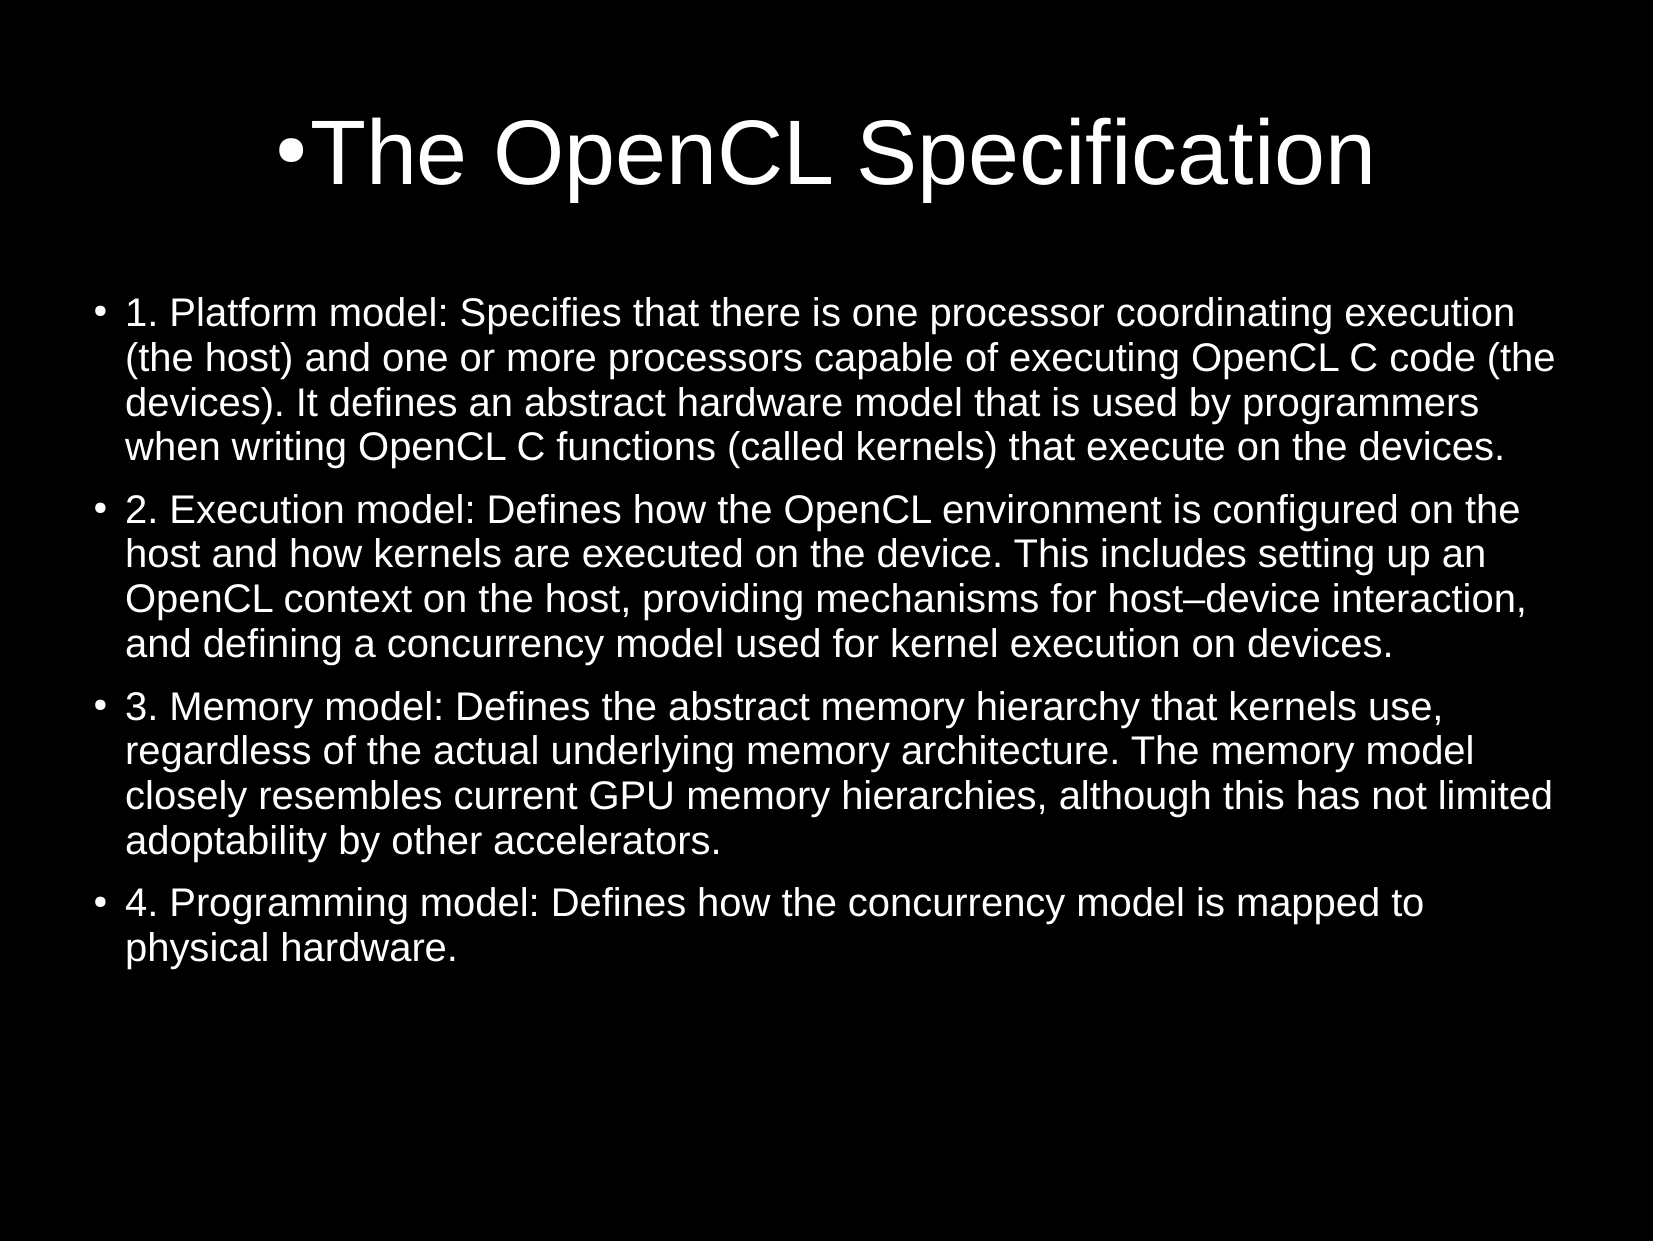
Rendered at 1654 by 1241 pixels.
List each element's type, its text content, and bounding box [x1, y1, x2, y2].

title The OpenCL Specification [82, 49, 1571, 257]
list 1. Platform model: Specifies that there is one processor coordinating execution (the host) and one or more processors capable of executing OpenCL C code (the devices). It defines an abstract hardware model that is used by programmers when writing OpenCL C functions (called kernels) that execute on the devices. 2. Execution model: Defines how the OpenCL environment is configured on the host and how kernels are executed on the device. This includes setting up an OpenCL context on the host, providing mechanisms for host–device interaction, and defining a concurrency model used for kernel execution on devices. 3. Memory model: Defines the abstract memory hierarchy that kernels use, regardless of the actual underlying memory architecture. The memory model closely resembles current GPU memory hierarchies, although this has not limited adoptability by other accelerators. 4. Programming model: Defines how the concurrency model is mapped to physical hardware. [82, 290, 1571, 1010]
